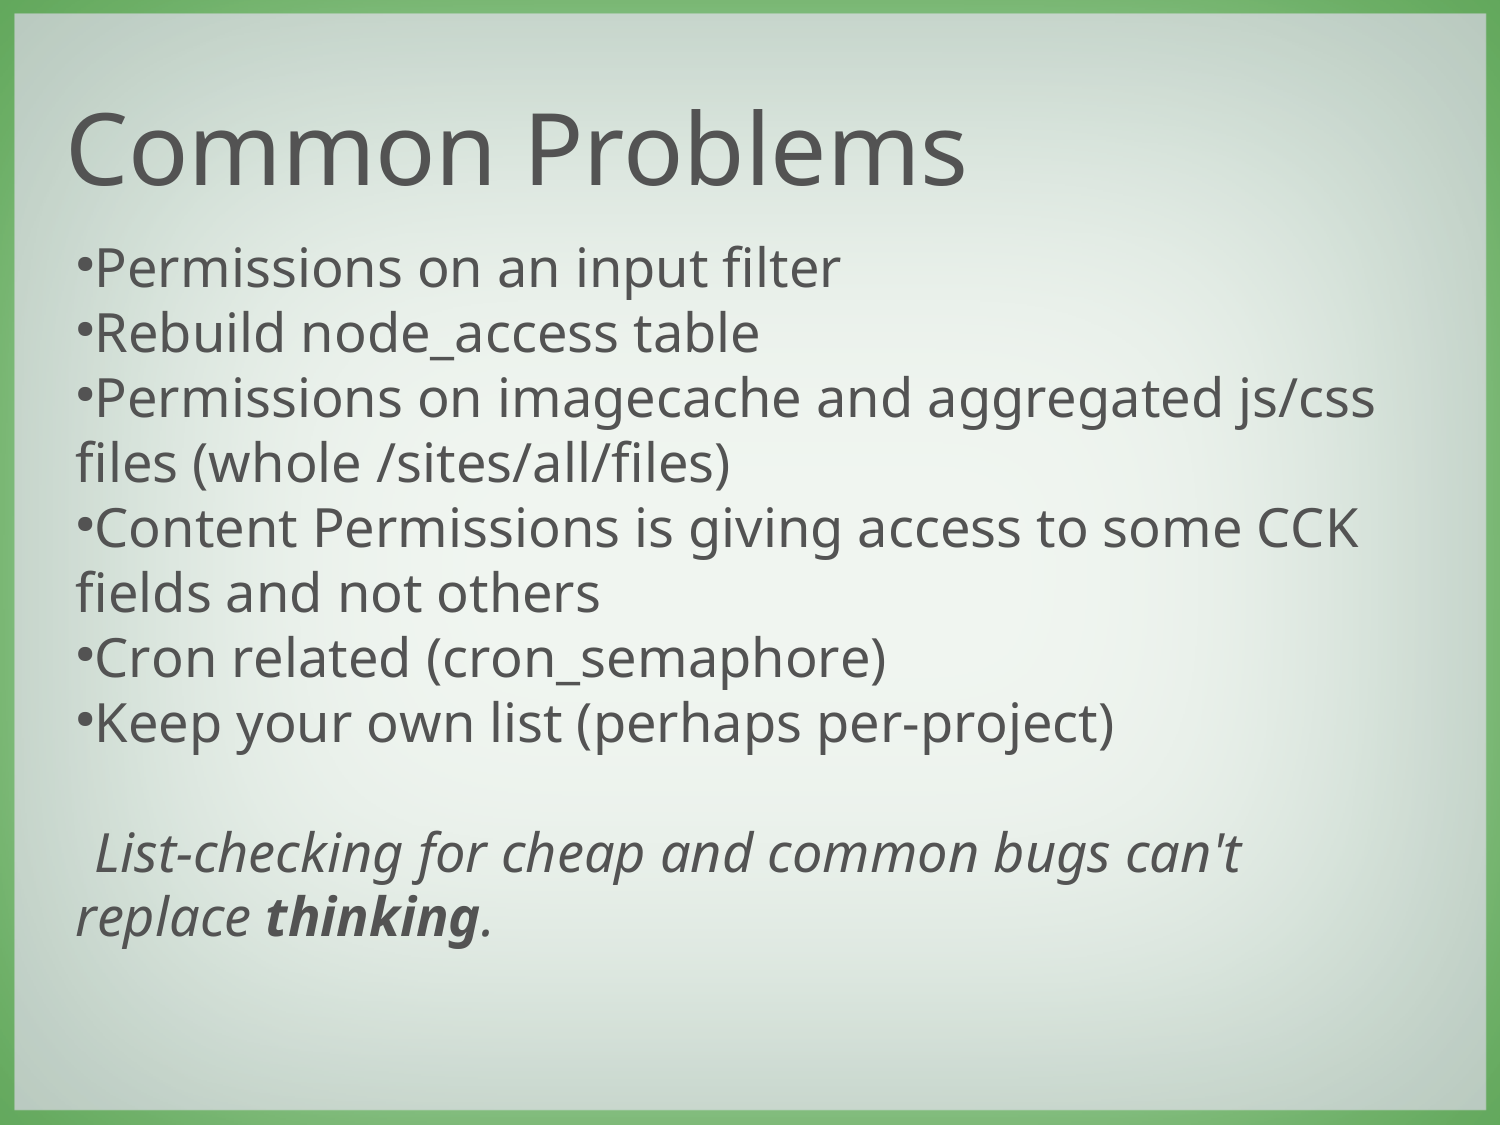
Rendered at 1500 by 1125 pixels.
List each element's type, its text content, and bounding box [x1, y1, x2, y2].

title Common Problems [50, 63, 1457, 228]
list [46, 201, 1453, 1006]
picture [0, 0, 1500, 1125]
text_box Permissions on an input filter Rebuild node_access table Permissions on imagecache and aggregated js/css files (whole /sites/all/files) Content Permissions is giving access to some CCK fields and not others Cron related (cron_semaphore) Keep your own list (perhaps per-project) List-checking for cheap and common bugs can't replace thinking. [60, 225, 1428, 1107]
